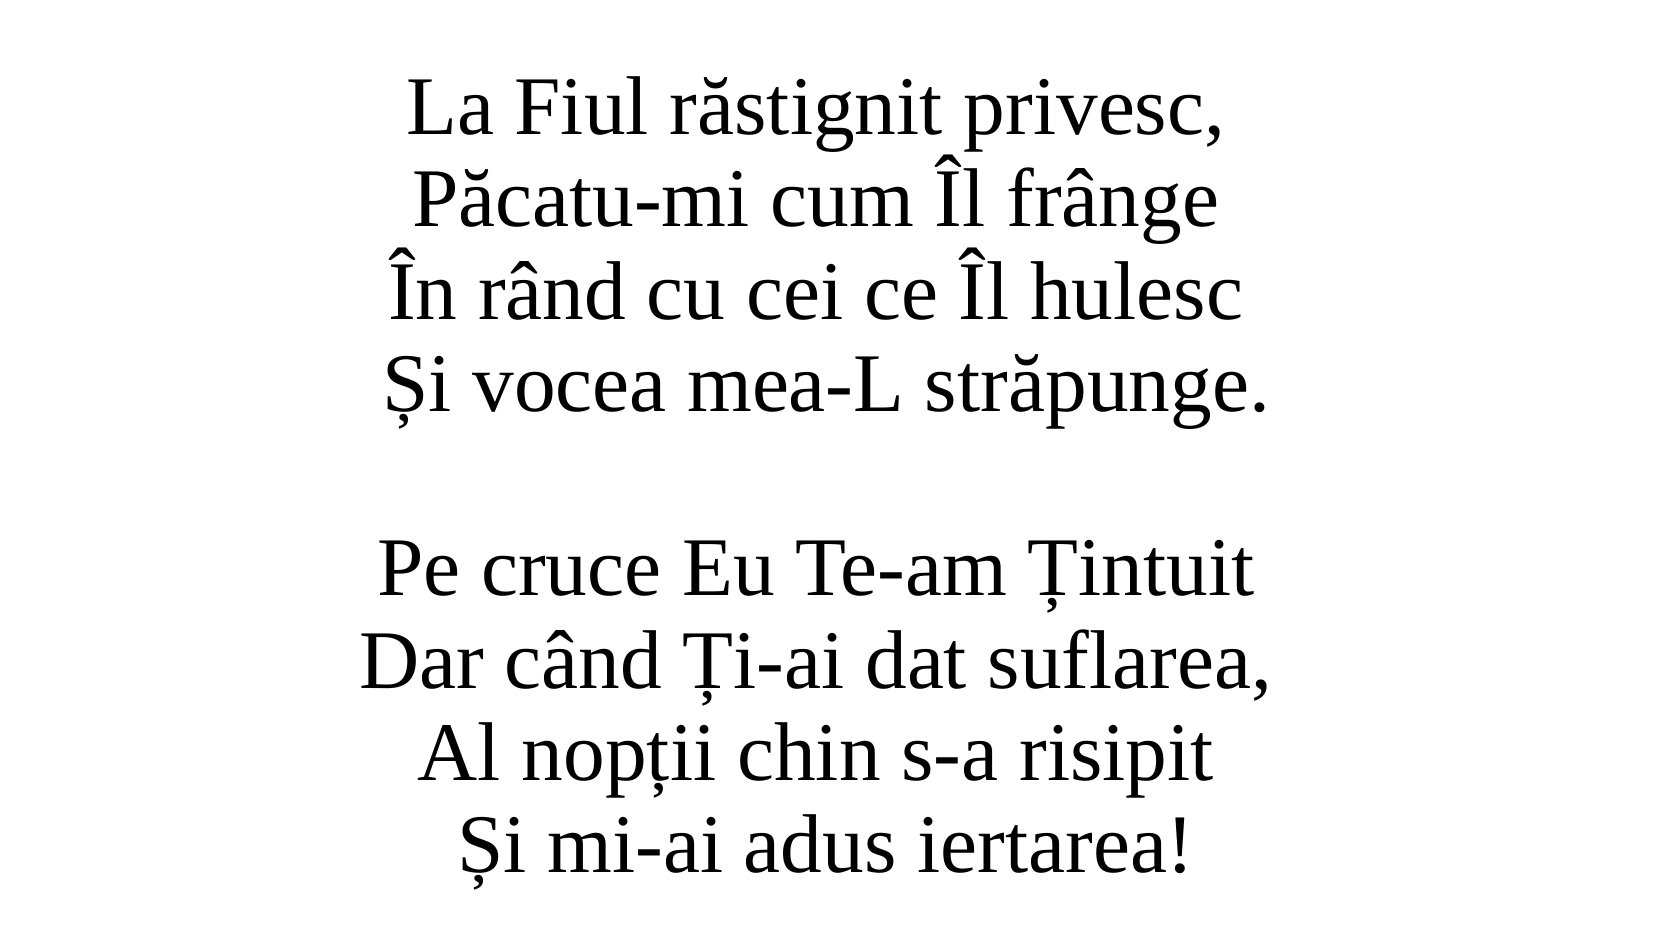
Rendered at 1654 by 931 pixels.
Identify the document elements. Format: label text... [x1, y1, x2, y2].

subtitle La Fiul răstignit privesc, Păcatu-mi cum Îl frânge În rând cu cei ce Îl hulesc Și vocea mea-L străpunge. Pe cruce Eu Te-am Țintuit Dar când Ți-ai dat suflarea, Al nopții chin s-a risipit Și mi-ai adus iertarea! [165, 60, 1489, 891]
